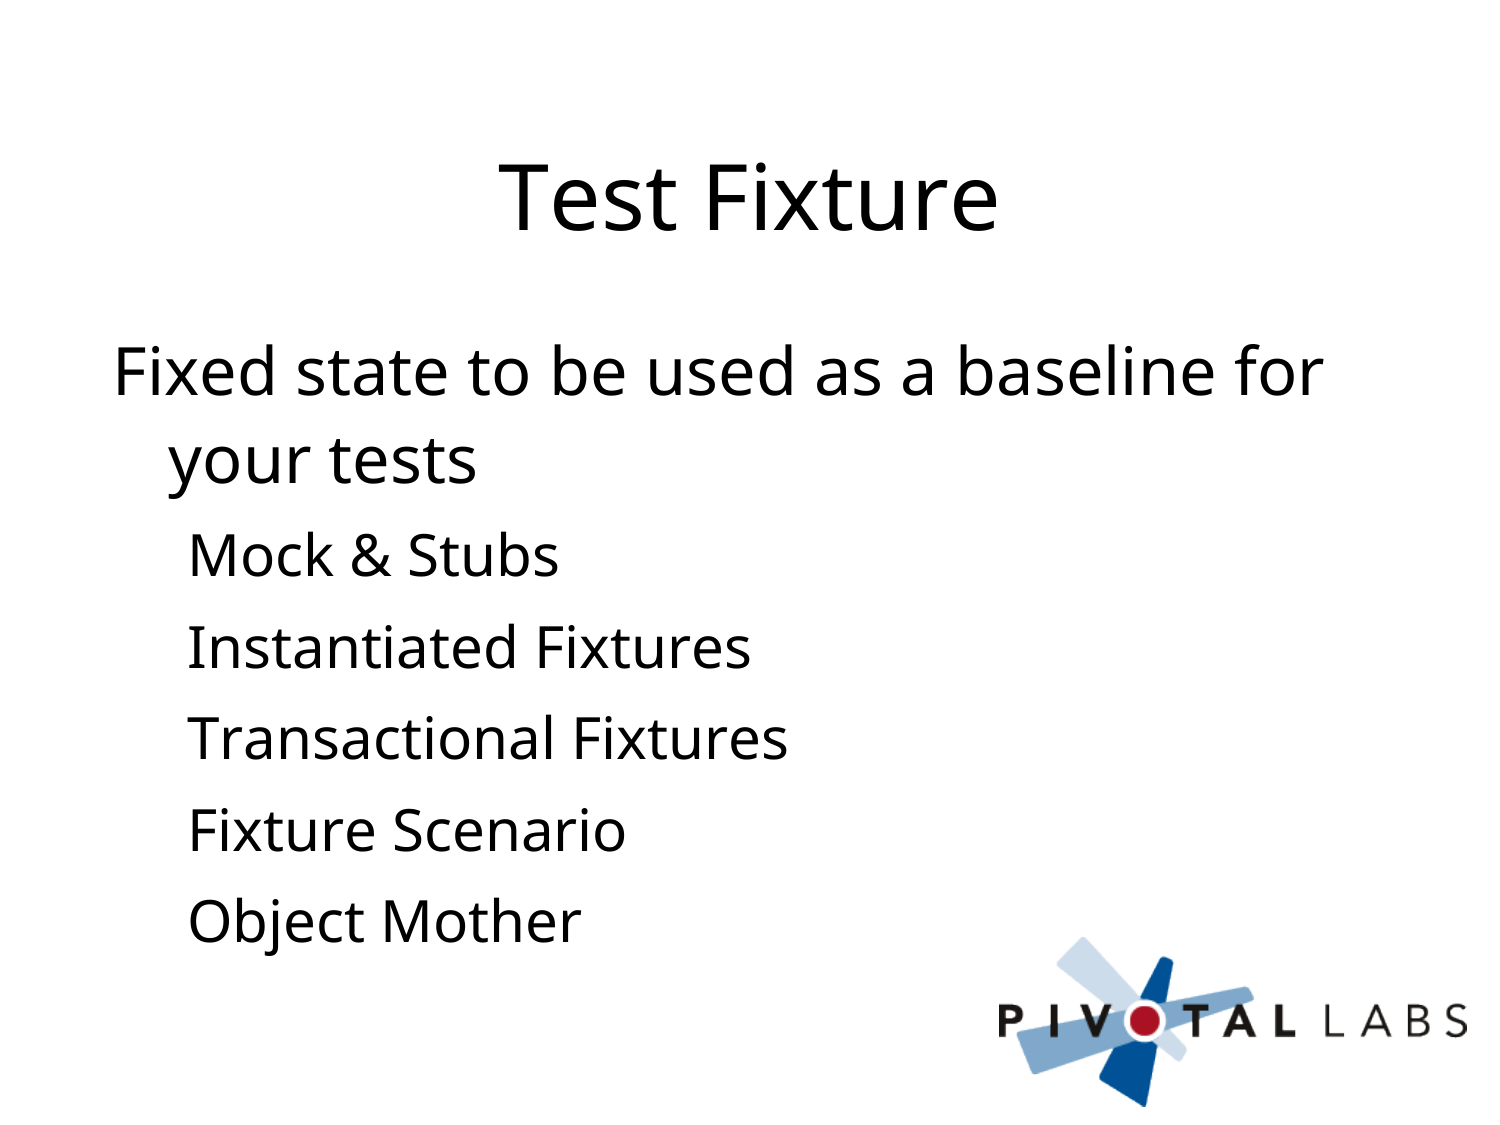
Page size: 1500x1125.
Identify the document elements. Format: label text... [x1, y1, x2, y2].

picture [999, 937, 1467, 1107]
title Test Fixture [112, 76, 1388, 312]
list Fixed state to be used as a baseline for your tests Mock & Stubs Instantiated Fixtures Transactional Fixtures Fixture Scenario Object Mother [112, 324, 1388, 1000]
